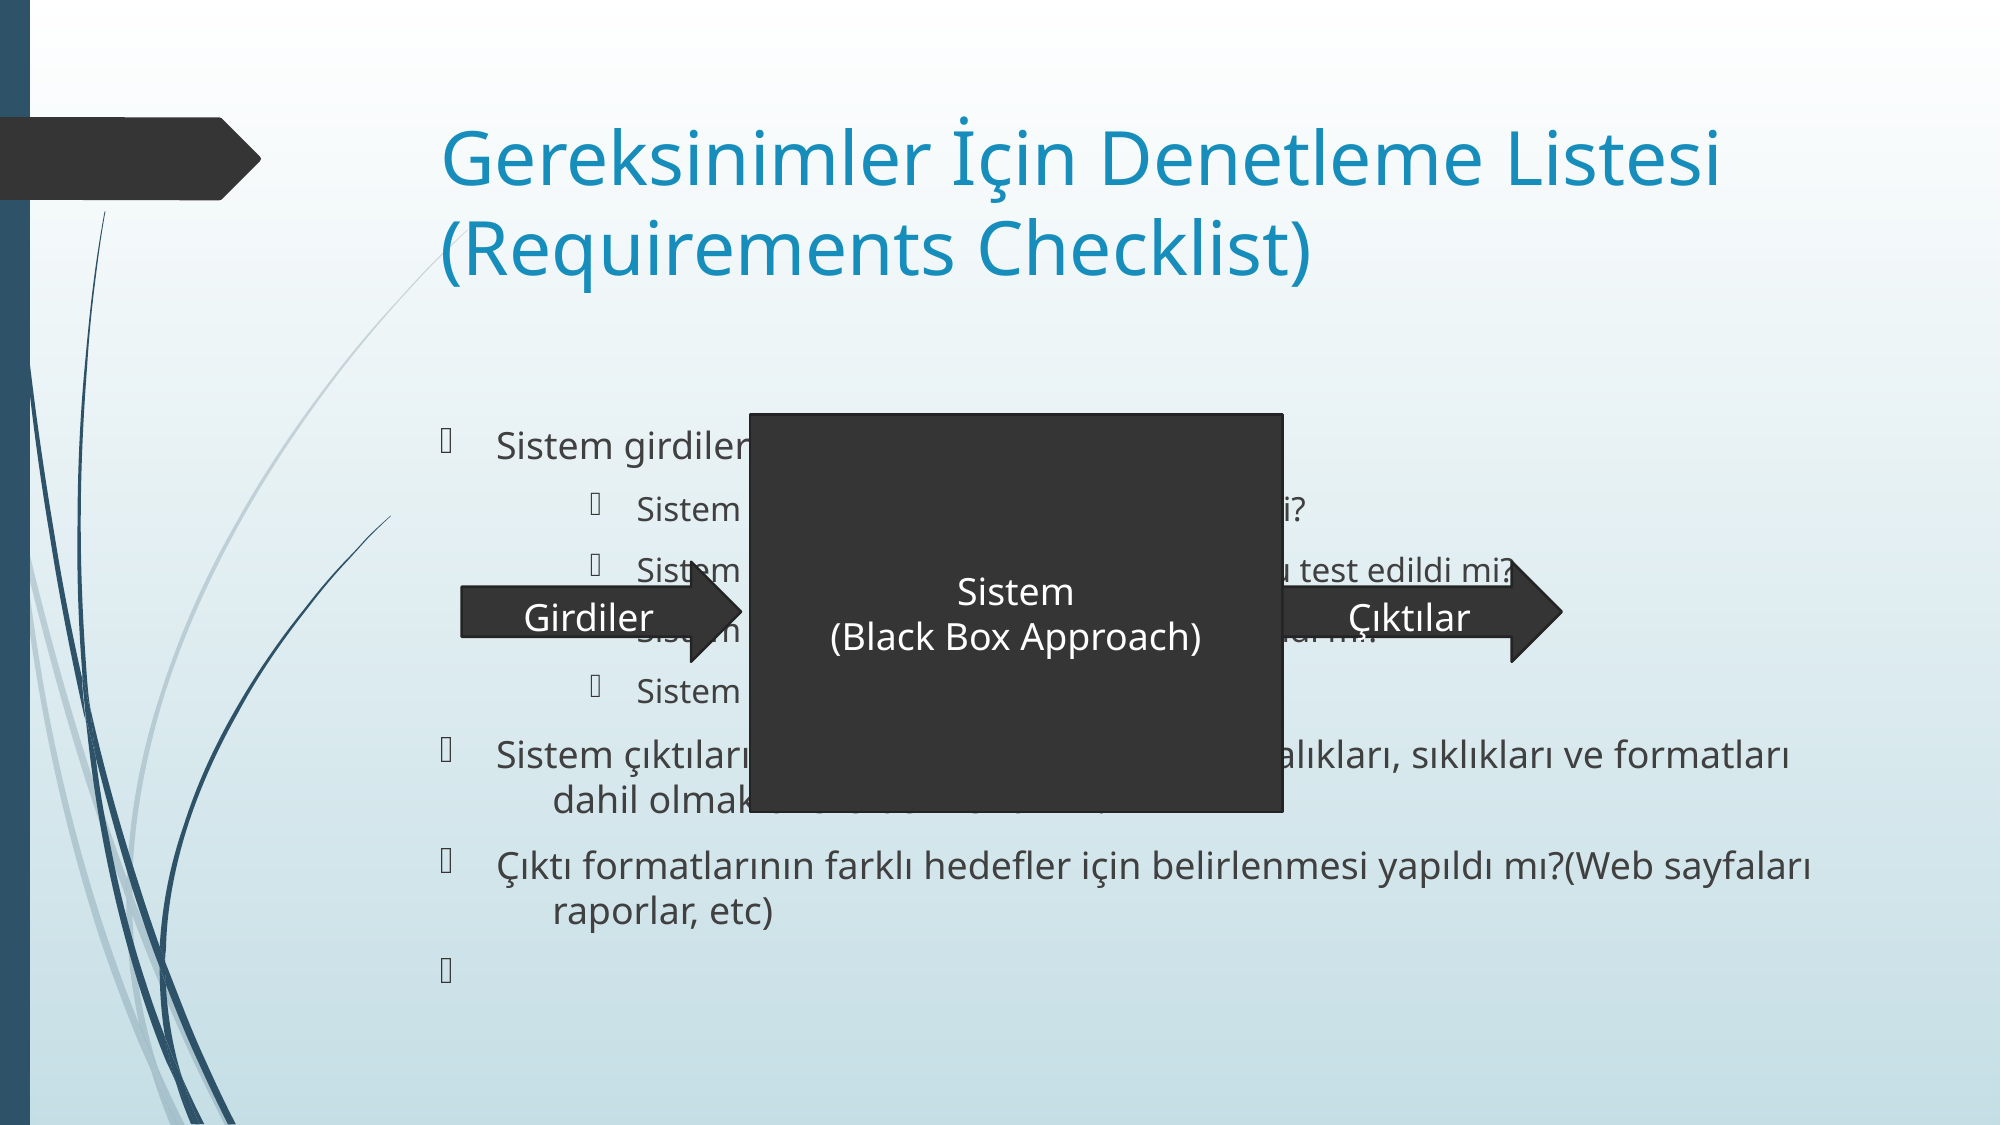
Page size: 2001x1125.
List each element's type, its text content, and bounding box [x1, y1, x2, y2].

text_box Girdiler [461, 561, 742, 662]
text_box Sistem (Black Box Approach) [750, 415, 1282, 812]
text_box Çıktılar [1282, 561, 1562, 662]
list Sistem girdileri belirlendi mi? Sistem girdilerinin kaynakları belirlendi mi? Sistem girdilerinin kararlılığı ve doğruluğu test edildi mi? Sistem girdilerinin değer aralıkları belirlendi mi? Sistem girdilerinin sıklığı belirlendi mi? Sistem çıktıları kararlılıkları, hedefleri, veri aralıkları, sıklıkları ve formatları dahil olmak üzere belirlendi mi? Çıktı formatlarının farklı hedefler için belirlenmesi yapıldı mı?(Web sayfaları raporlar, etc) [424, 414, 1888, 1035]
title Gereksinimler İçin Denetleme Listesi (Requirements Checklist) [425, 102, 1888, 313]
